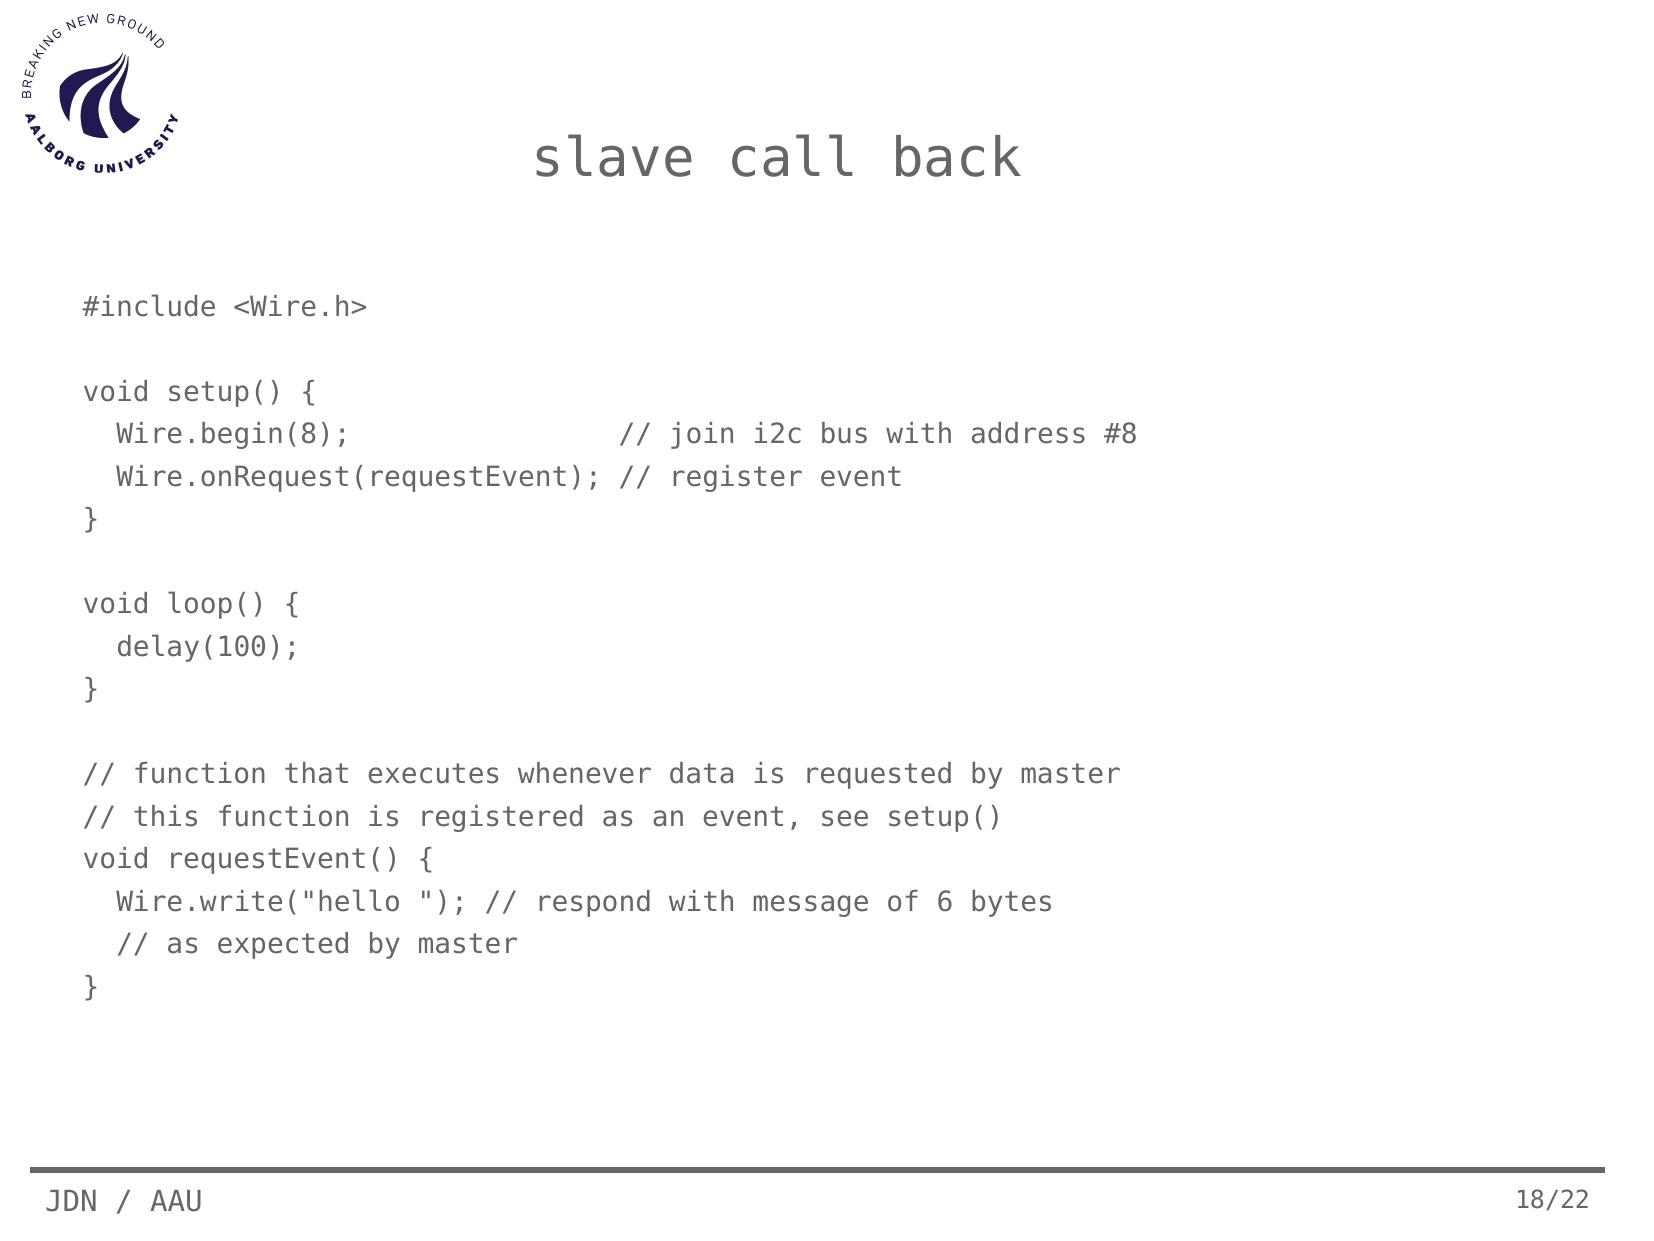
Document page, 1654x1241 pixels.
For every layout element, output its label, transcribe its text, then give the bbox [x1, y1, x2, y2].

title slave call back [86, 105, 1501, 211]
list #include <Wire.h> void setup() { Wire.begin(8); // join i2c bus with address #8 Wire.onRequest(requestEvent); // register event } void loop() { delay(100); } // function that executes whenever data is requested by master // this function is registered as an event, see setup() void requestEvent() { Wire.write("hello "); // respond with message of 6 bytes // as expected by master } [82, 290, 1571, 1010]
picture [22, 13, 178, 173]
